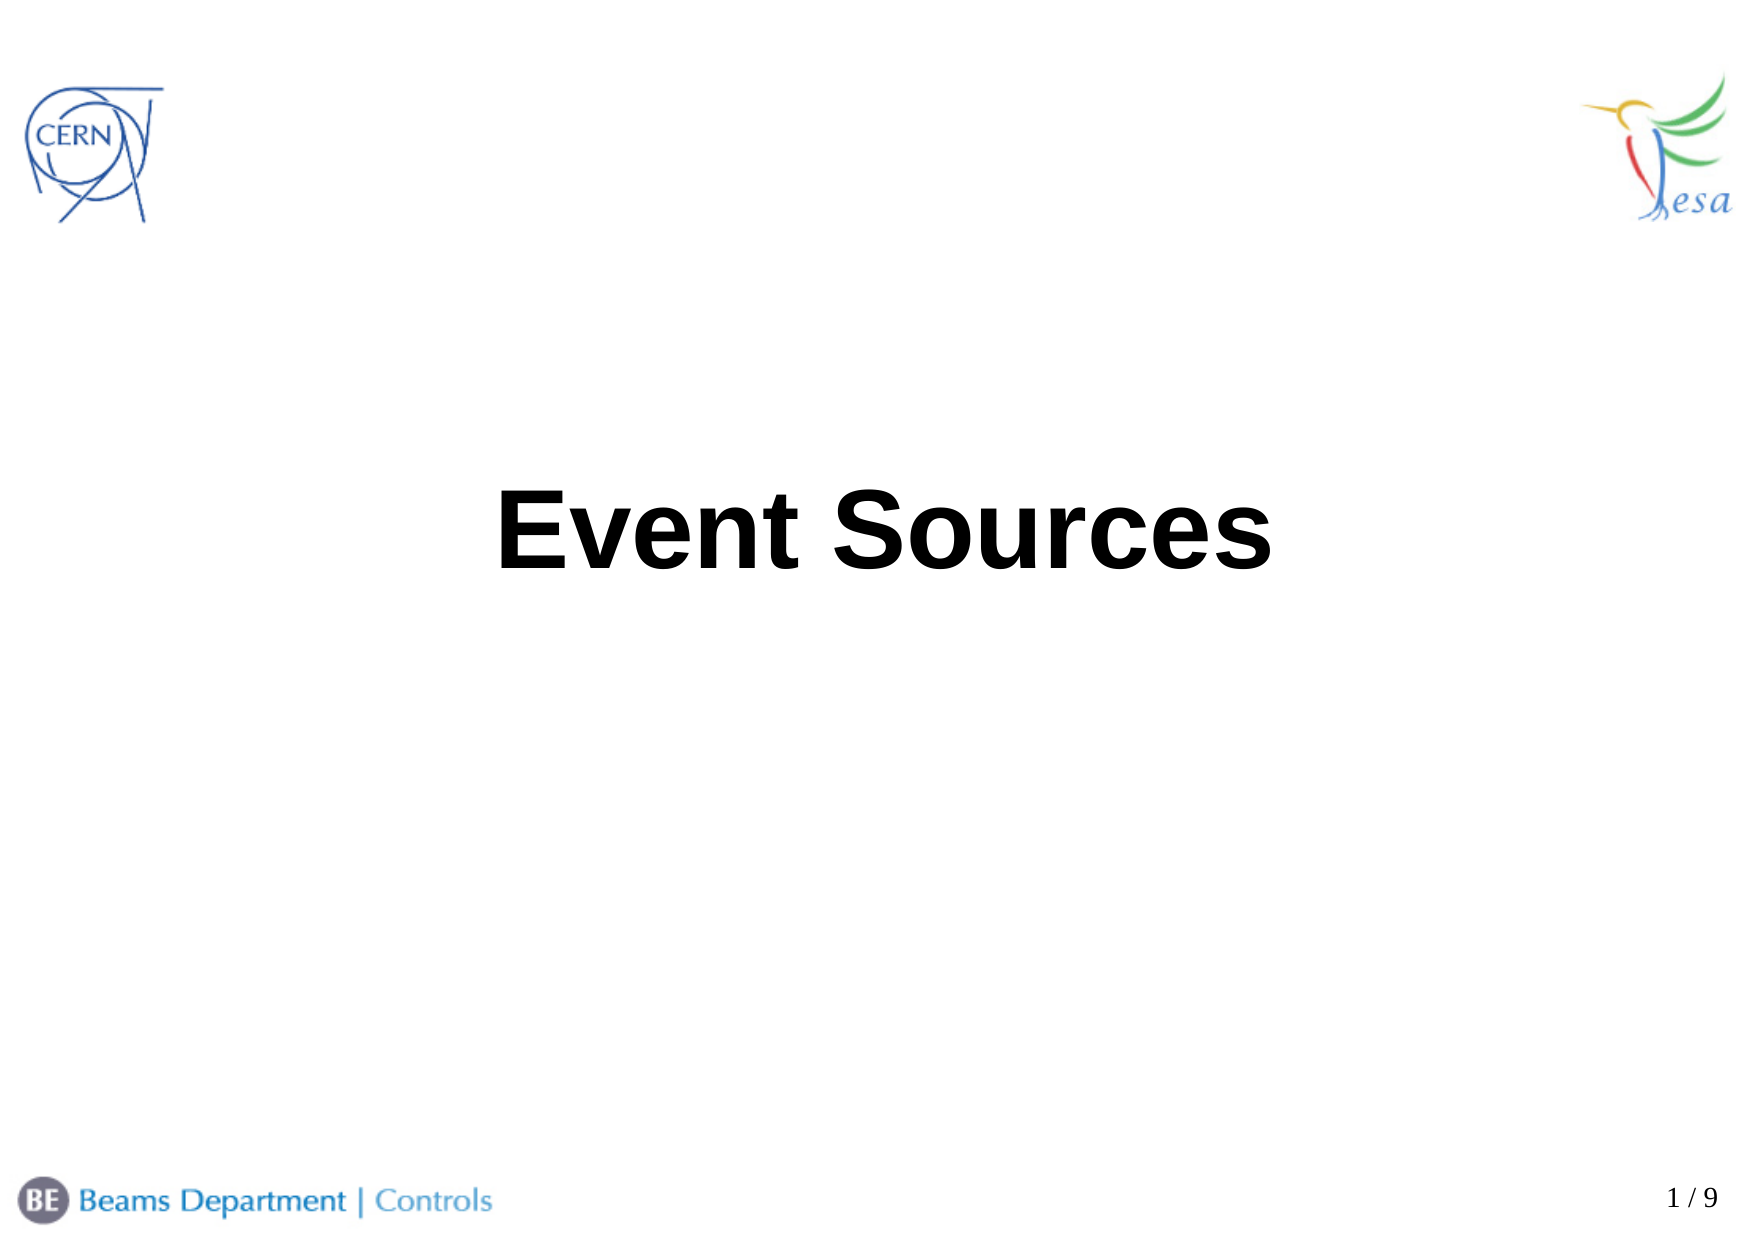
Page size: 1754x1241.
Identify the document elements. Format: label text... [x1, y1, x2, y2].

picture [0, 1160, 522, 1241]
picture [22, 85, 166, 225]
subtitle Event Sources [180, 49, 1590, 1010]
picture [1590, 64, 1736, 222]
